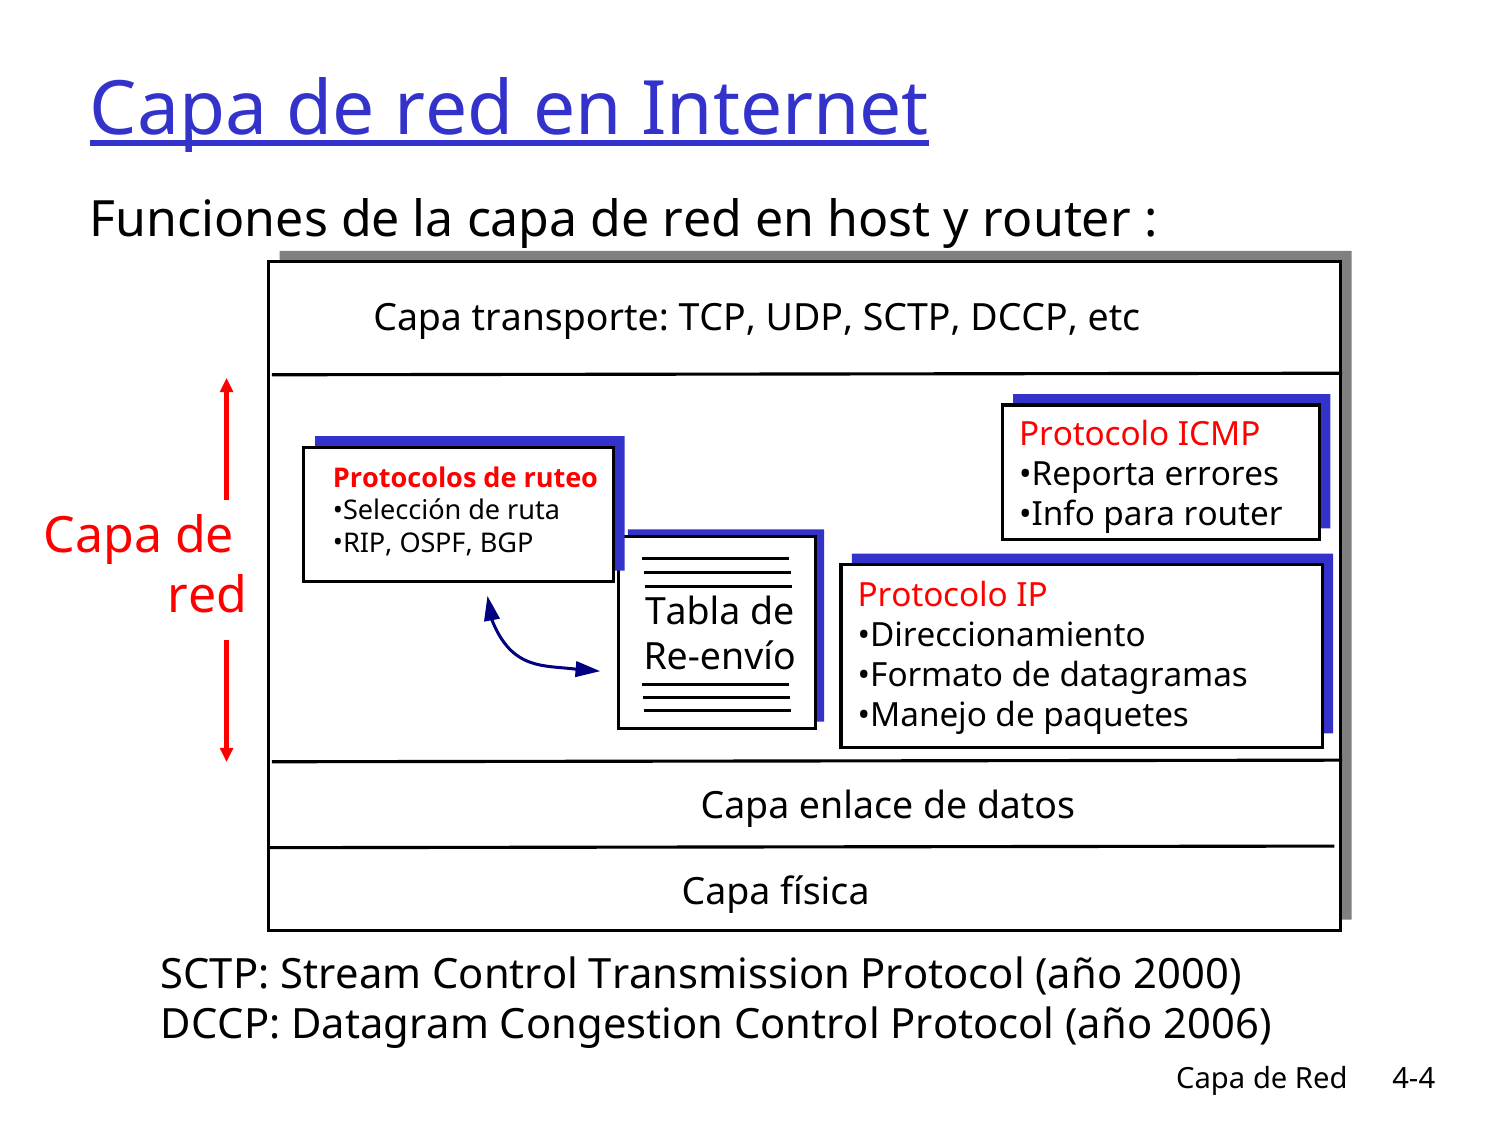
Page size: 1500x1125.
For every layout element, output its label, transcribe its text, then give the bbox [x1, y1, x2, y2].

text_box Protocolo ICMP Reporta errores Info para router [1004, 404, 1317, 540]
text_box Capa transporte: TCP, UDP, SCTP, DCCP, etc [358, 285, 1157, 347]
text_box Capa enlace de datos [685, 773, 1091, 834]
title Capa de red en Internet [75, 15, 1463, 175]
text_box Protocolos de ruteo Selección de ruta RIP, OSPF, BGP [318, 452, 614, 566]
text_box [303, 436, 625, 582]
text_box [1013, 394, 1331, 540]
text_box Capa de red [28, 494, 262, 630]
list Funciones de la capa de red en host y router : [75, 175, 1463, 1009]
text_box Protocolo IP Direccionamiento Formato de datagramas Manejo de paquetes [843, 565, 1264, 742]
text_box SCTP: Stream Control Transmission Protocol (año 2000) DCCP: Datagram Congestion Control Protocol (año 2006) [145, 939, 1384, 1055]
text_box Capa física [666, 859, 885, 920]
text_box [841, 553, 1334, 748]
